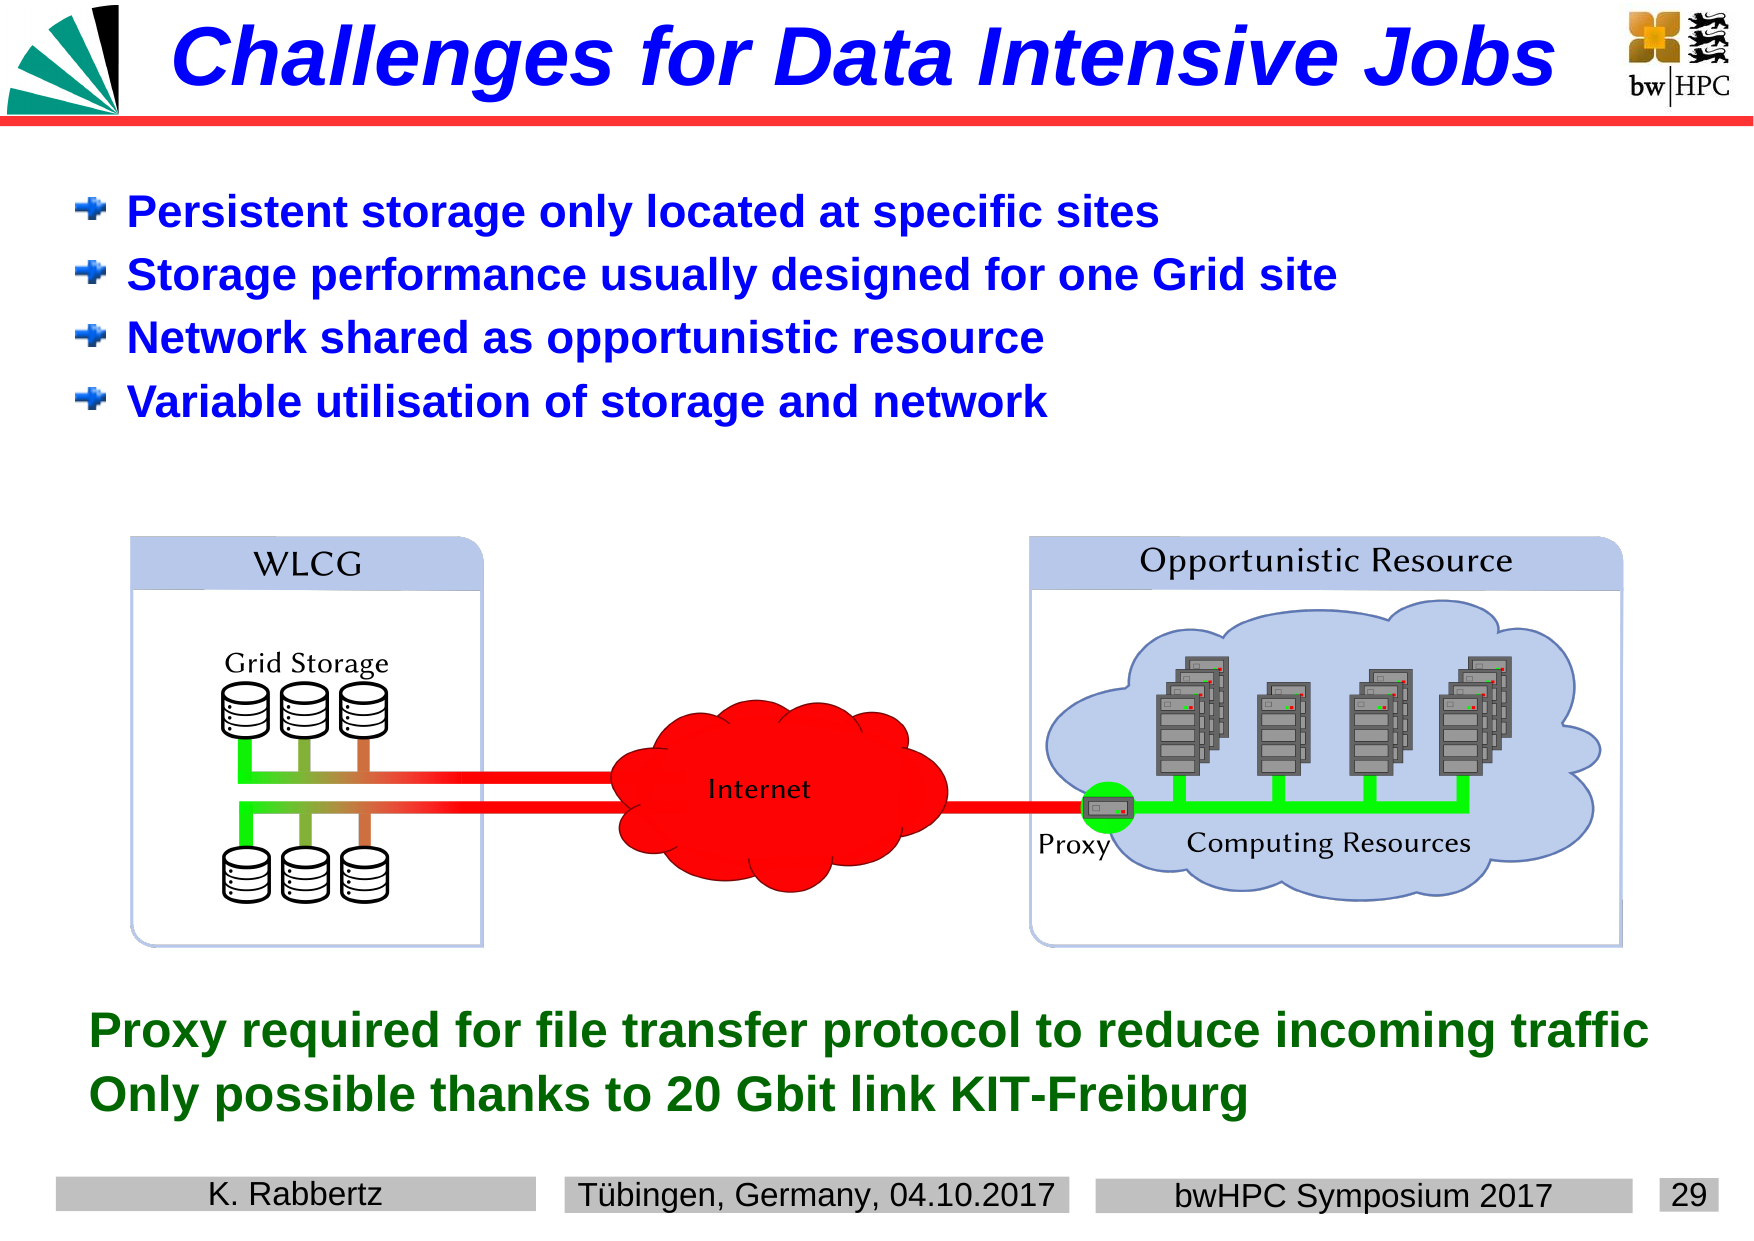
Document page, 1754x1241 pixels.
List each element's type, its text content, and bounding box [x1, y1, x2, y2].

title Challenges for Data Intensive Jobs [123, 0, 1606, 114]
list Persistent storage only located at specific sites Storage performance usually designed for one Grid site Network shared as opportunistic resource Variable utilisation of storage and network [75, 181, 1678, 433]
picture [87, 491, 1666, 993]
picture [1617, 3, 1740, 115]
picture [7, 5, 119, 116]
text_box Proxy required for file transfer protocol to reduce incoming traffic Only possible thanks to 20 Gbit link KIT-Freiburg [88, 1001, 1665, 1123]
